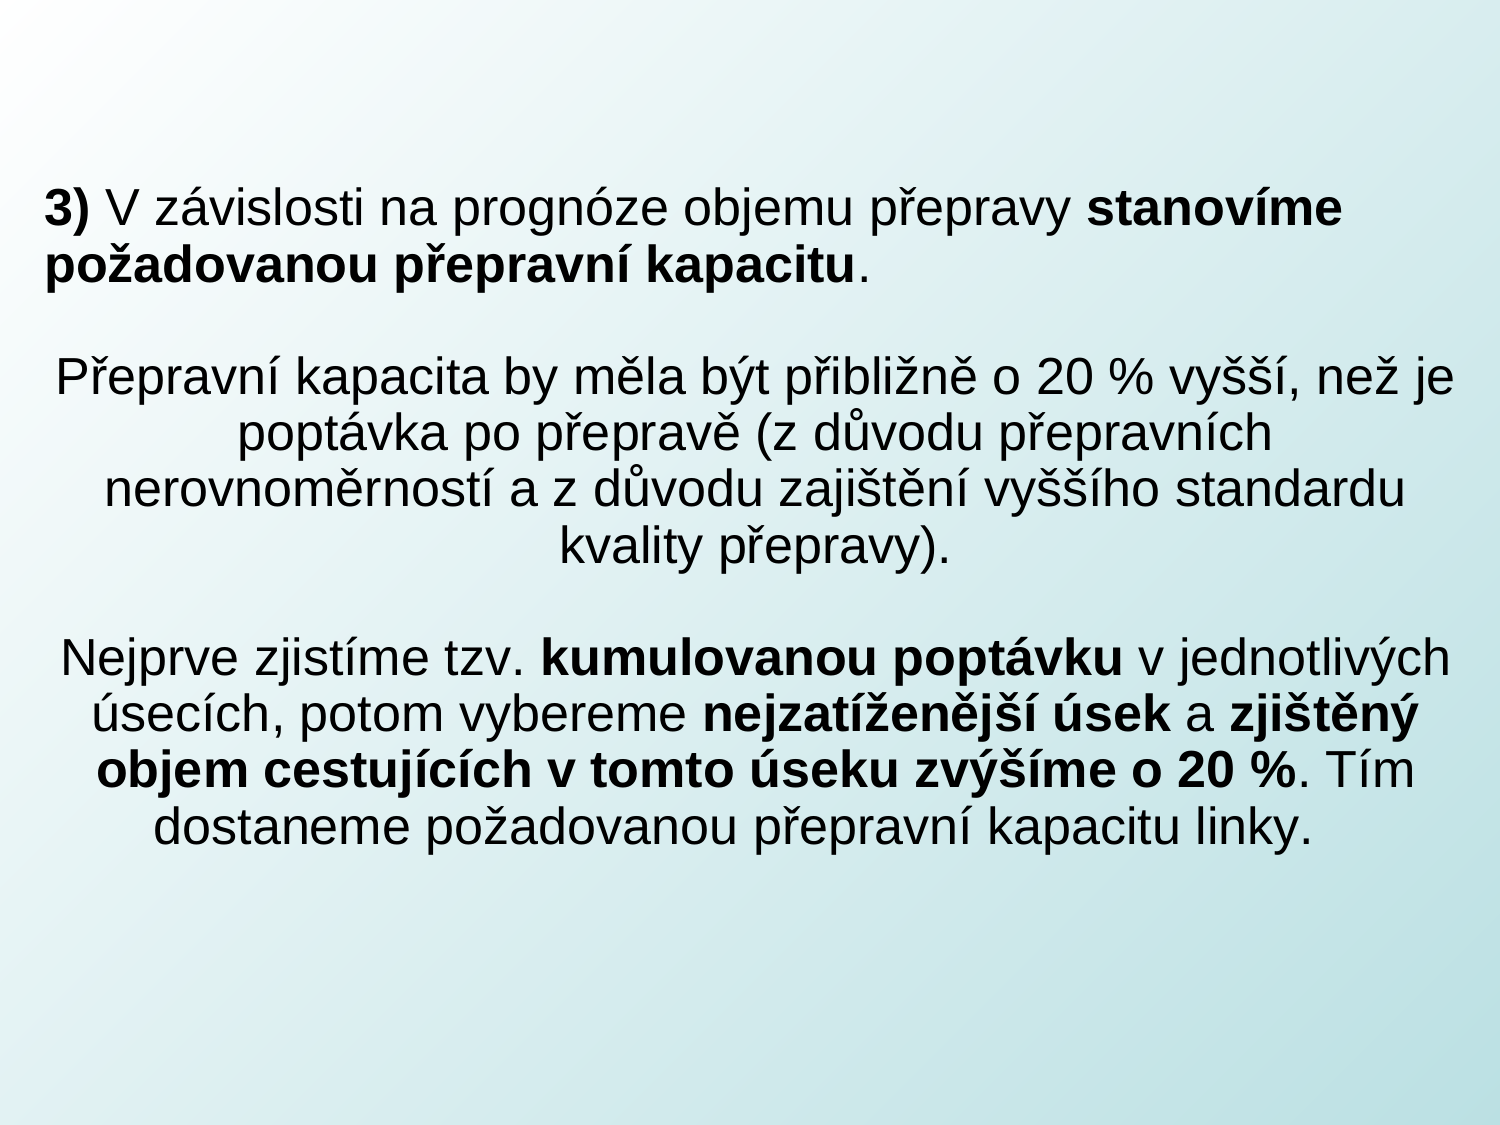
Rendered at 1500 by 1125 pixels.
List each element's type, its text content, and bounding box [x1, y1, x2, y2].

list 3) V závislosti na prognóze objemu přepravy stanovíme požadovanou přepravní kapacitu. Přepravní kapacita by měla být přibližně o 20 % vyšší, než je poptávka po přepravě (z důvodu přepravních nerovnoměrností a z důvodu zajištění vyššího standardu kvality přepravy). Nejprve zjistíme tzv. kumulovanou poptávku v jednotlivých úsecích, potom vybereme nejzatíženější úsek a zjištěný objem cestujících v tomto úseku zvýšíme o 20 %. Tím dostaneme požadovanou přepravní kapacitu linky. [29, 54, 1483, 1094]
